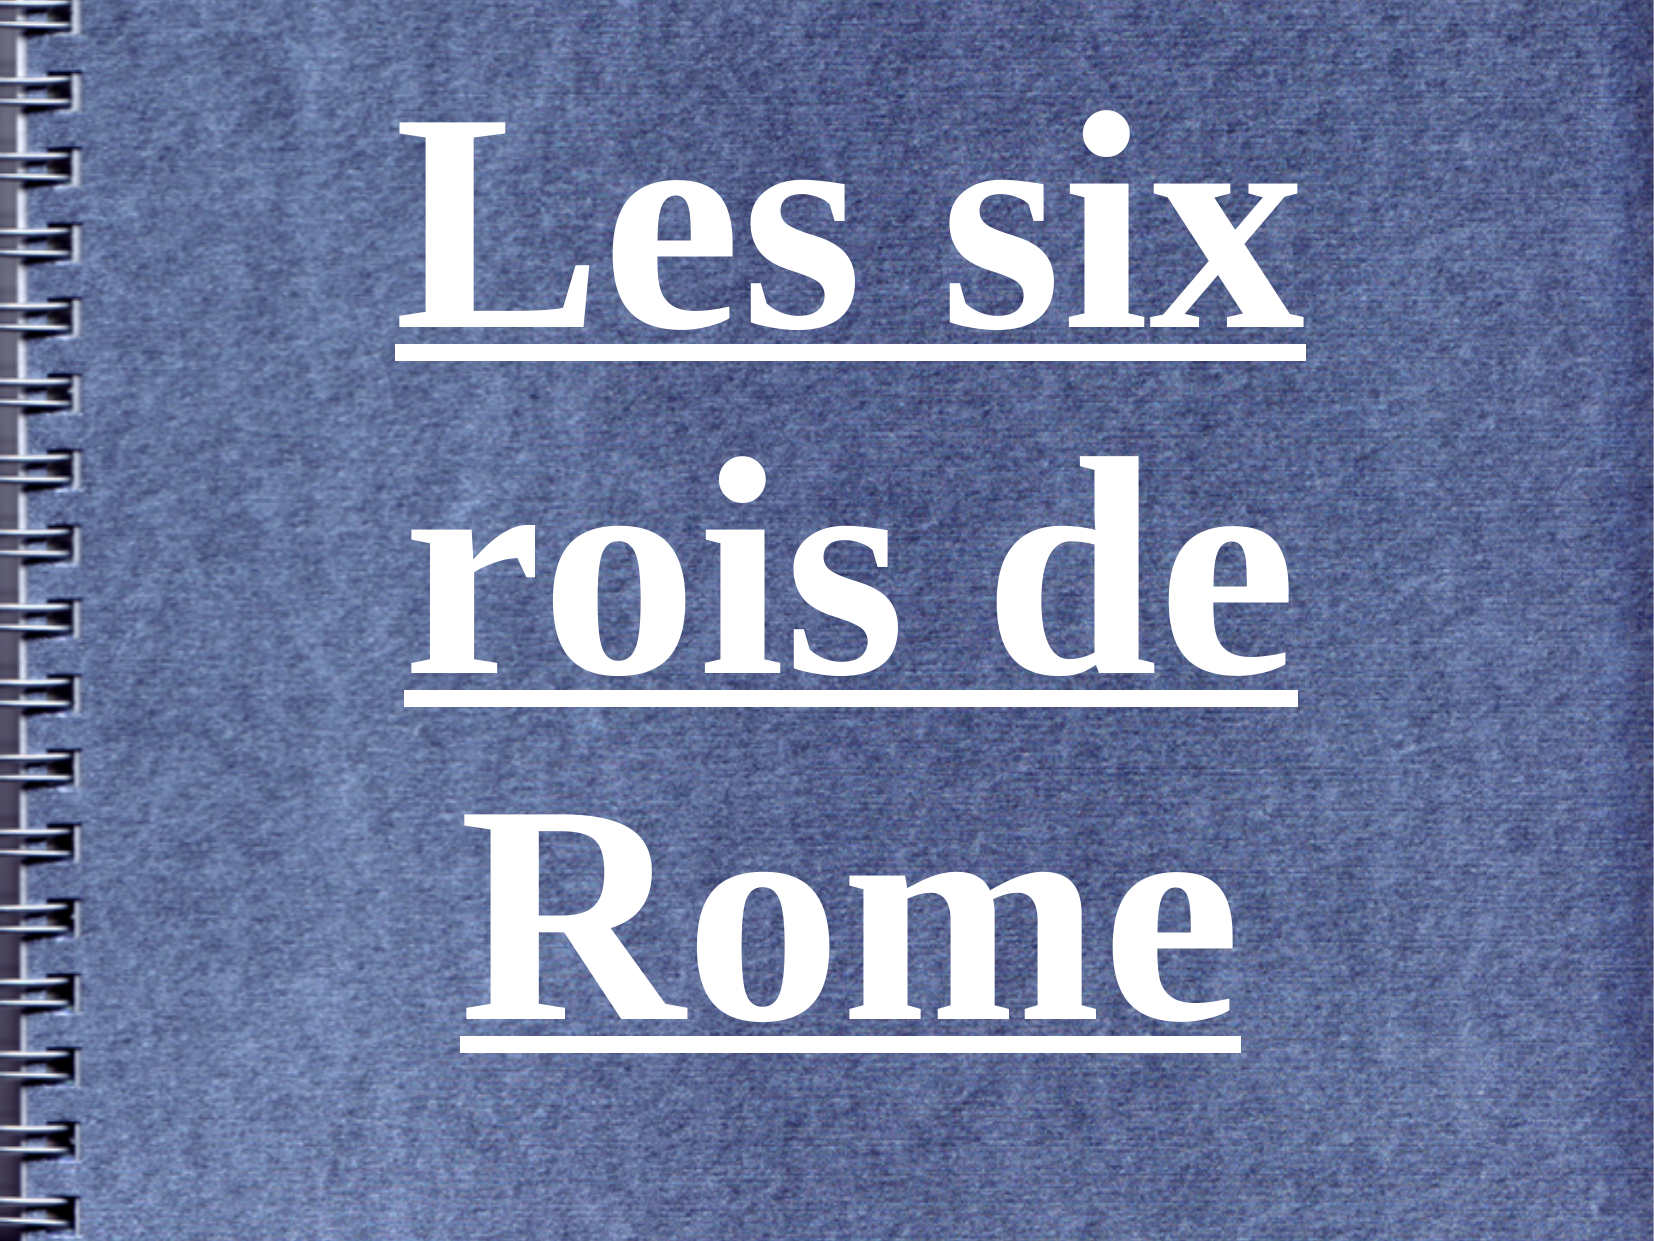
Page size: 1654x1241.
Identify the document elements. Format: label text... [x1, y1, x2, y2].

picture [0, 0, 1654, 1241]
title Les six rois de Rome [106, 48, 1595, 1087]
